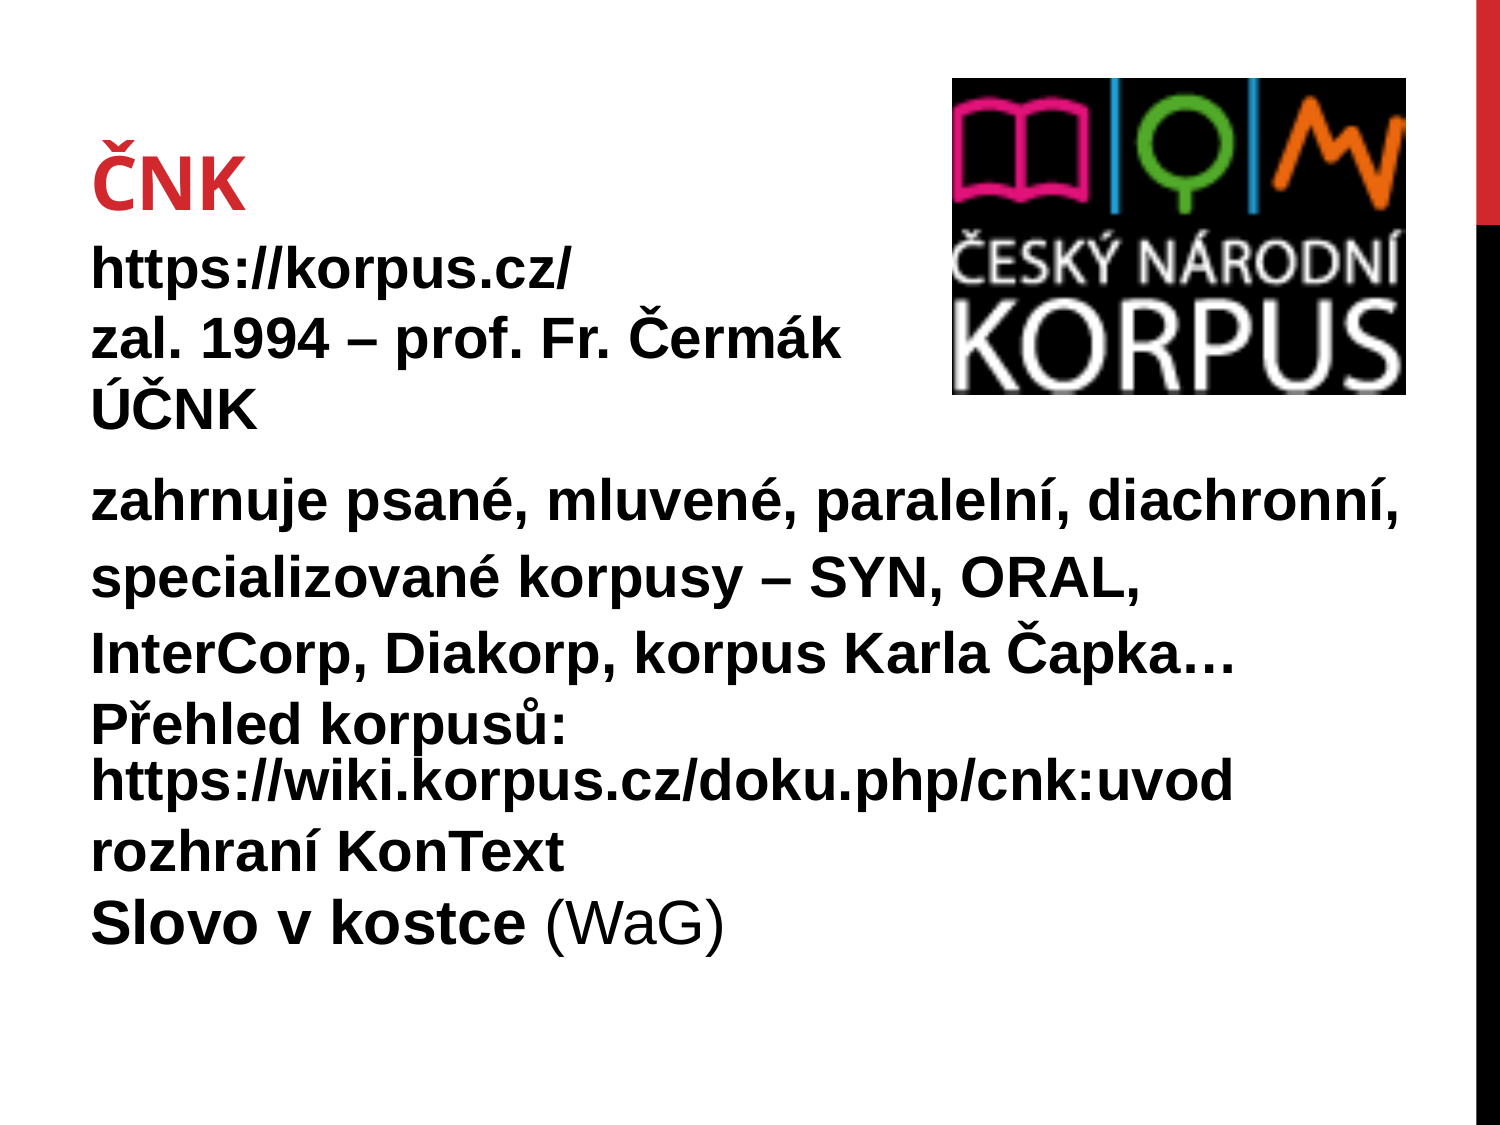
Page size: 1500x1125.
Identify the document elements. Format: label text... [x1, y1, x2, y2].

list https://korpus.cz/ zal. 1994 – prof. Fr. Čermák ÚČNK zahrnuje psané, mluvené, paralelní, diachronní, specializované korpusy – SYN, ORAL, InterCorp, Diakorp, korpus Karla Čapka… Přehled korpusů: https://wiki.korpus.cz/doku.php/cnk:uvod rozhraní KonText Slovo v kostce (WaG) [75, 236, 1426, 1047]
title ČNK [75, 45, 987, 233]
picture [952, 78, 1406, 395]
